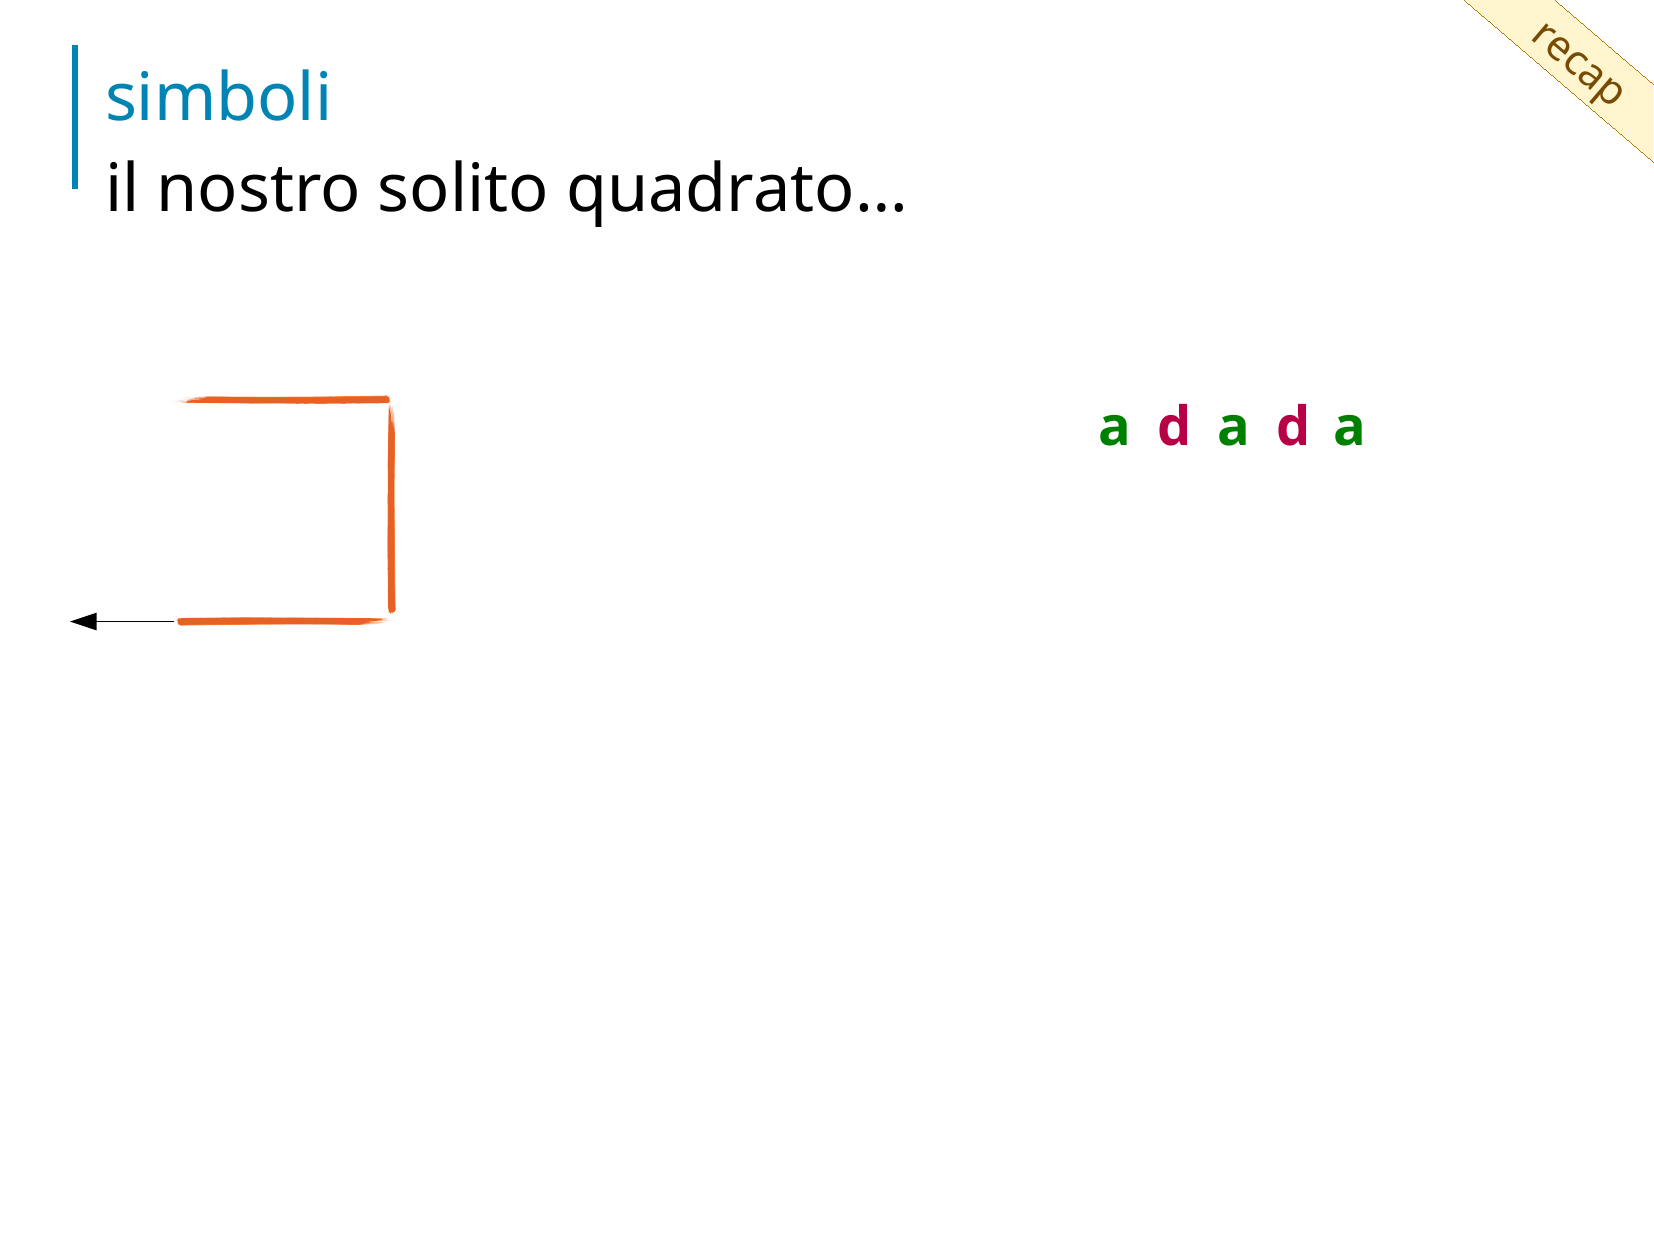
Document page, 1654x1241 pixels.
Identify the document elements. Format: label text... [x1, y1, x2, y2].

text_box d [1261, 383, 1332, 472]
picture [170, 393, 396, 614]
text_box recap [1464, 0, 1654, 163]
text_box a [1318, 384, 1388, 473]
title simboli il nostro solito quadrato… [105, 49, 1571, 200]
text_box a [1202, 383, 1261, 472]
picture [176, 617, 398, 626]
text_box a [1083, 383, 1142, 472]
text_box d [1142, 383, 1202, 472]
